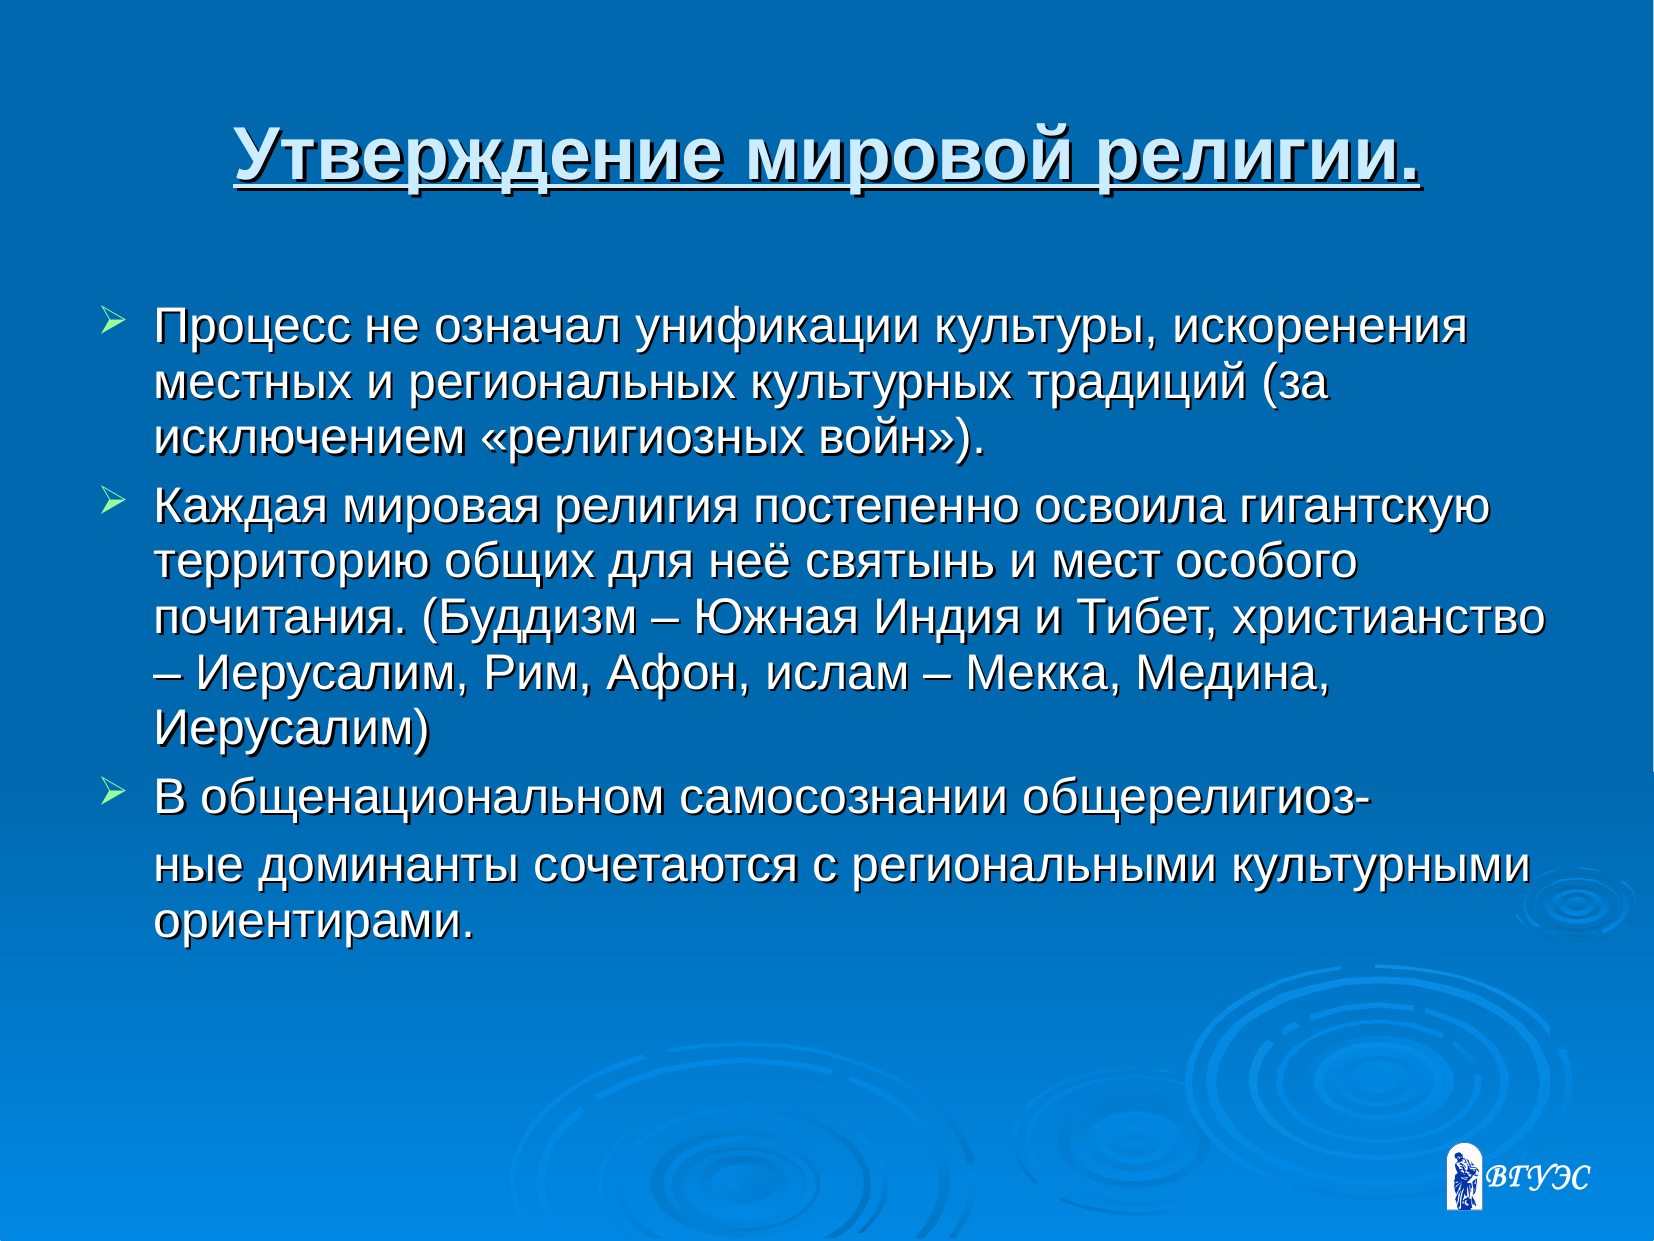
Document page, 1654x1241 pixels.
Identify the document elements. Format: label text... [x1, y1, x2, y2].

list Процесс не означал унификации культуры, искоренения местных и региональных культурных традиций (за исключением «религиозных войн»). Каждая мировая религия постепенно освоила гигантскую территорию общих для неё святынь и мест особого почитания. (Буддизм – Южная Индия и Тибет, христианство – Иерусалим, Рим, Афон, ислам – Мекка, Медина, Иерусалим) В общенациональном самосознании общерелигиоз- ные доминанты сочетаются с региональными культурными ориентирами. [82, 289, 1571, 1108]
picture [1446, 1142, 1592, 1211]
title Утверждение мировой религии. [82, 50, 1571, 257]
